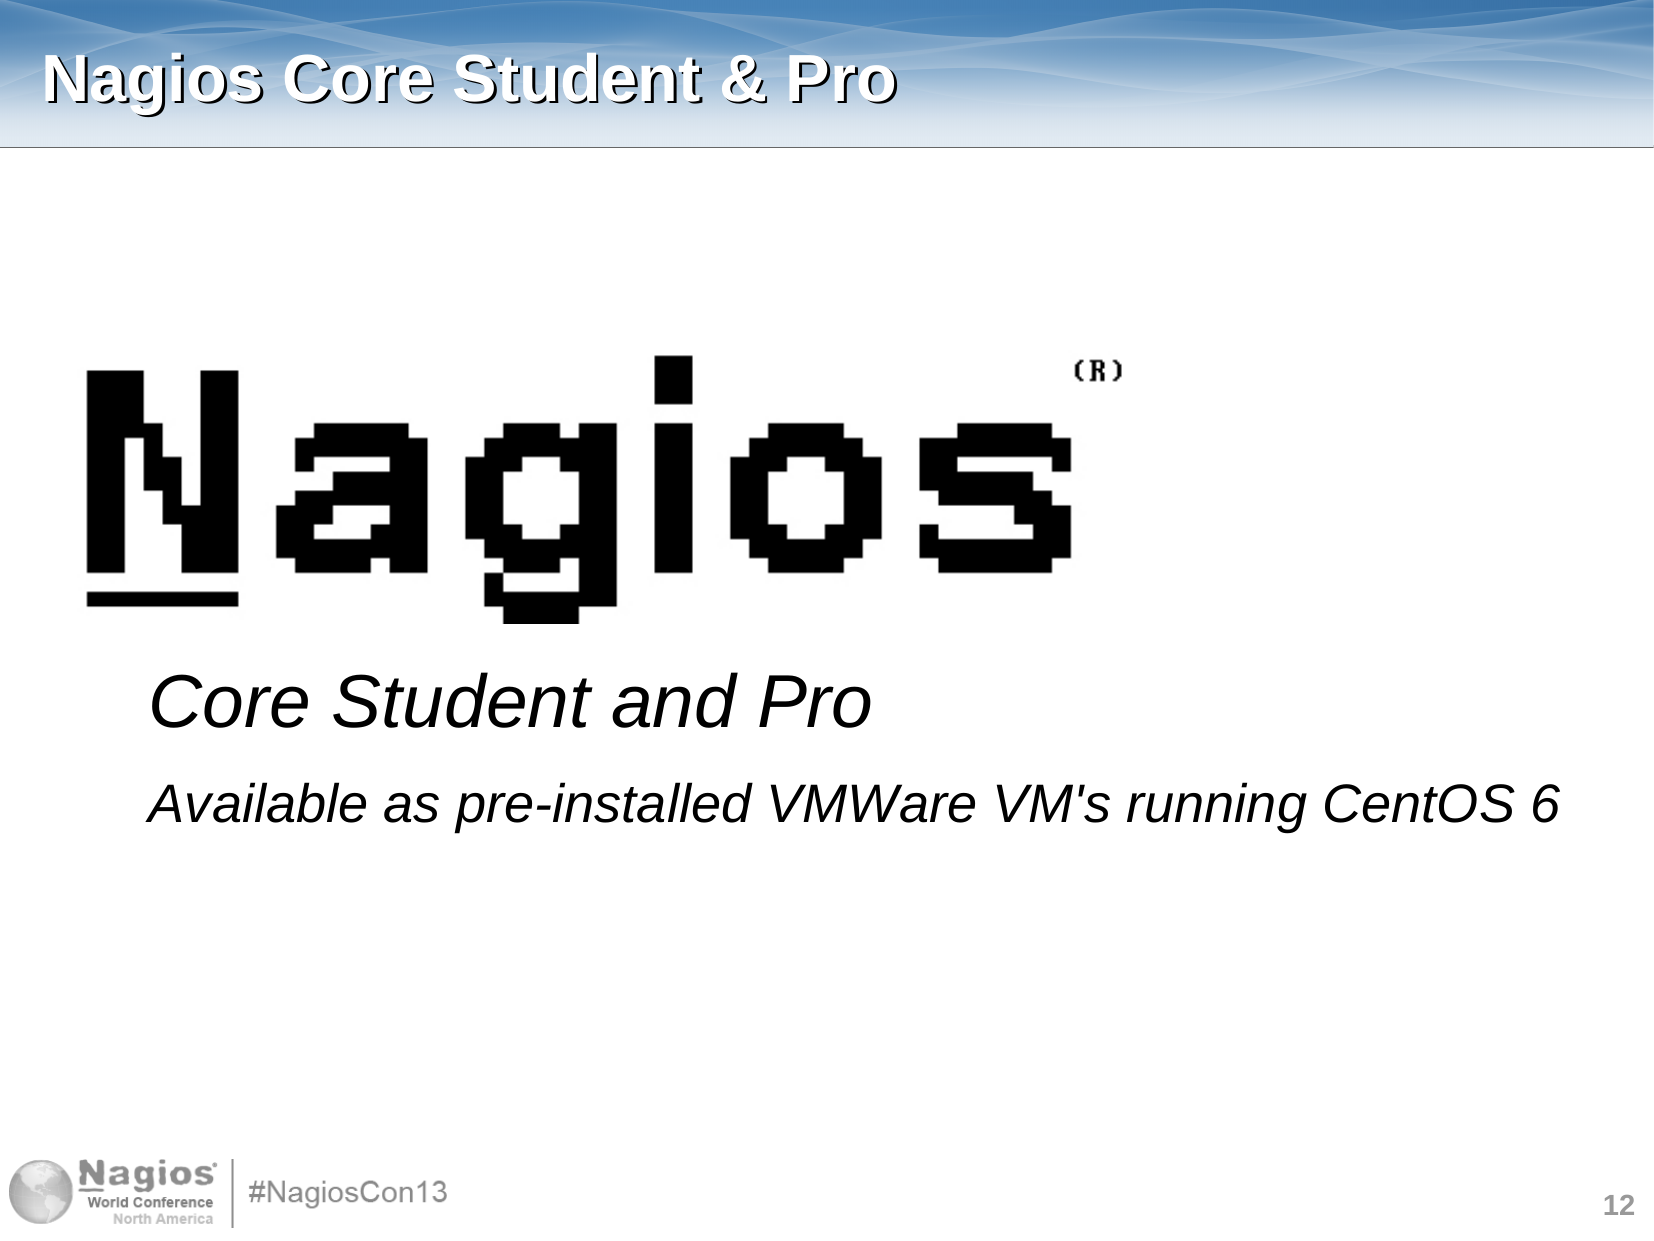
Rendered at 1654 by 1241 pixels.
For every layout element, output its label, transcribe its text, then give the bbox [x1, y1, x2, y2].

list Core Student and Pro Available as pre-installed VMWare VM's running CentOS 6 [77, 555, 1567, 834]
picture [77, 350, 1124, 624]
title Nagios Core Student & Pro [41, 29, 1248, 127]
picture [9, 1159, 453, 1228]
picture [0, 0, 1654, 147]
